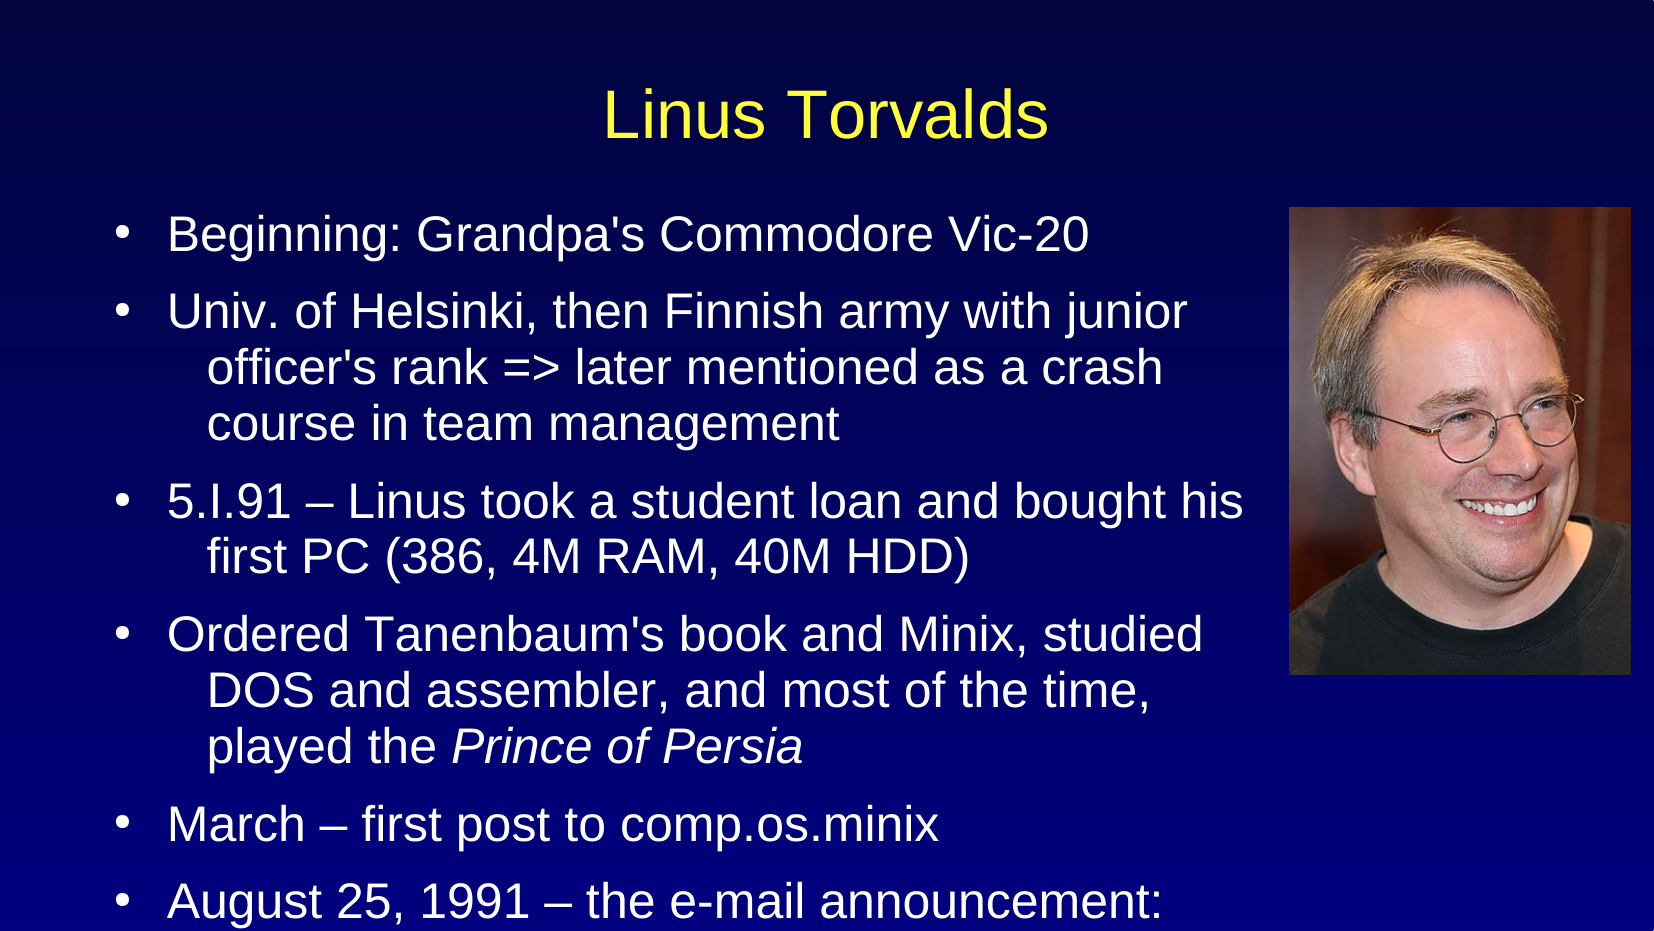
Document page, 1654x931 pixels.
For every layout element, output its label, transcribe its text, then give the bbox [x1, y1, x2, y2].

picture [1289, 207, 1631, 675]
list Beginning: Grandpa's Commodore Vic-20 Univ. of Helsinki, then Finnish army with junior officer's rank => later mentioned as a crash course in team management 5.I.91 – Linus took a student loan and bought his first PC (386, 4M RAM, 40M HDD) Ordered Tanenbaum's book and Minix, studied DOS and assembler, and most of the time, played the Prince of Persia March – first post to comp.os.minix August 25, 1991 – the e-mail announcement: [82, 205, 1571, 930]
title Linus Torvalds [82, 37, 1571, 193]
